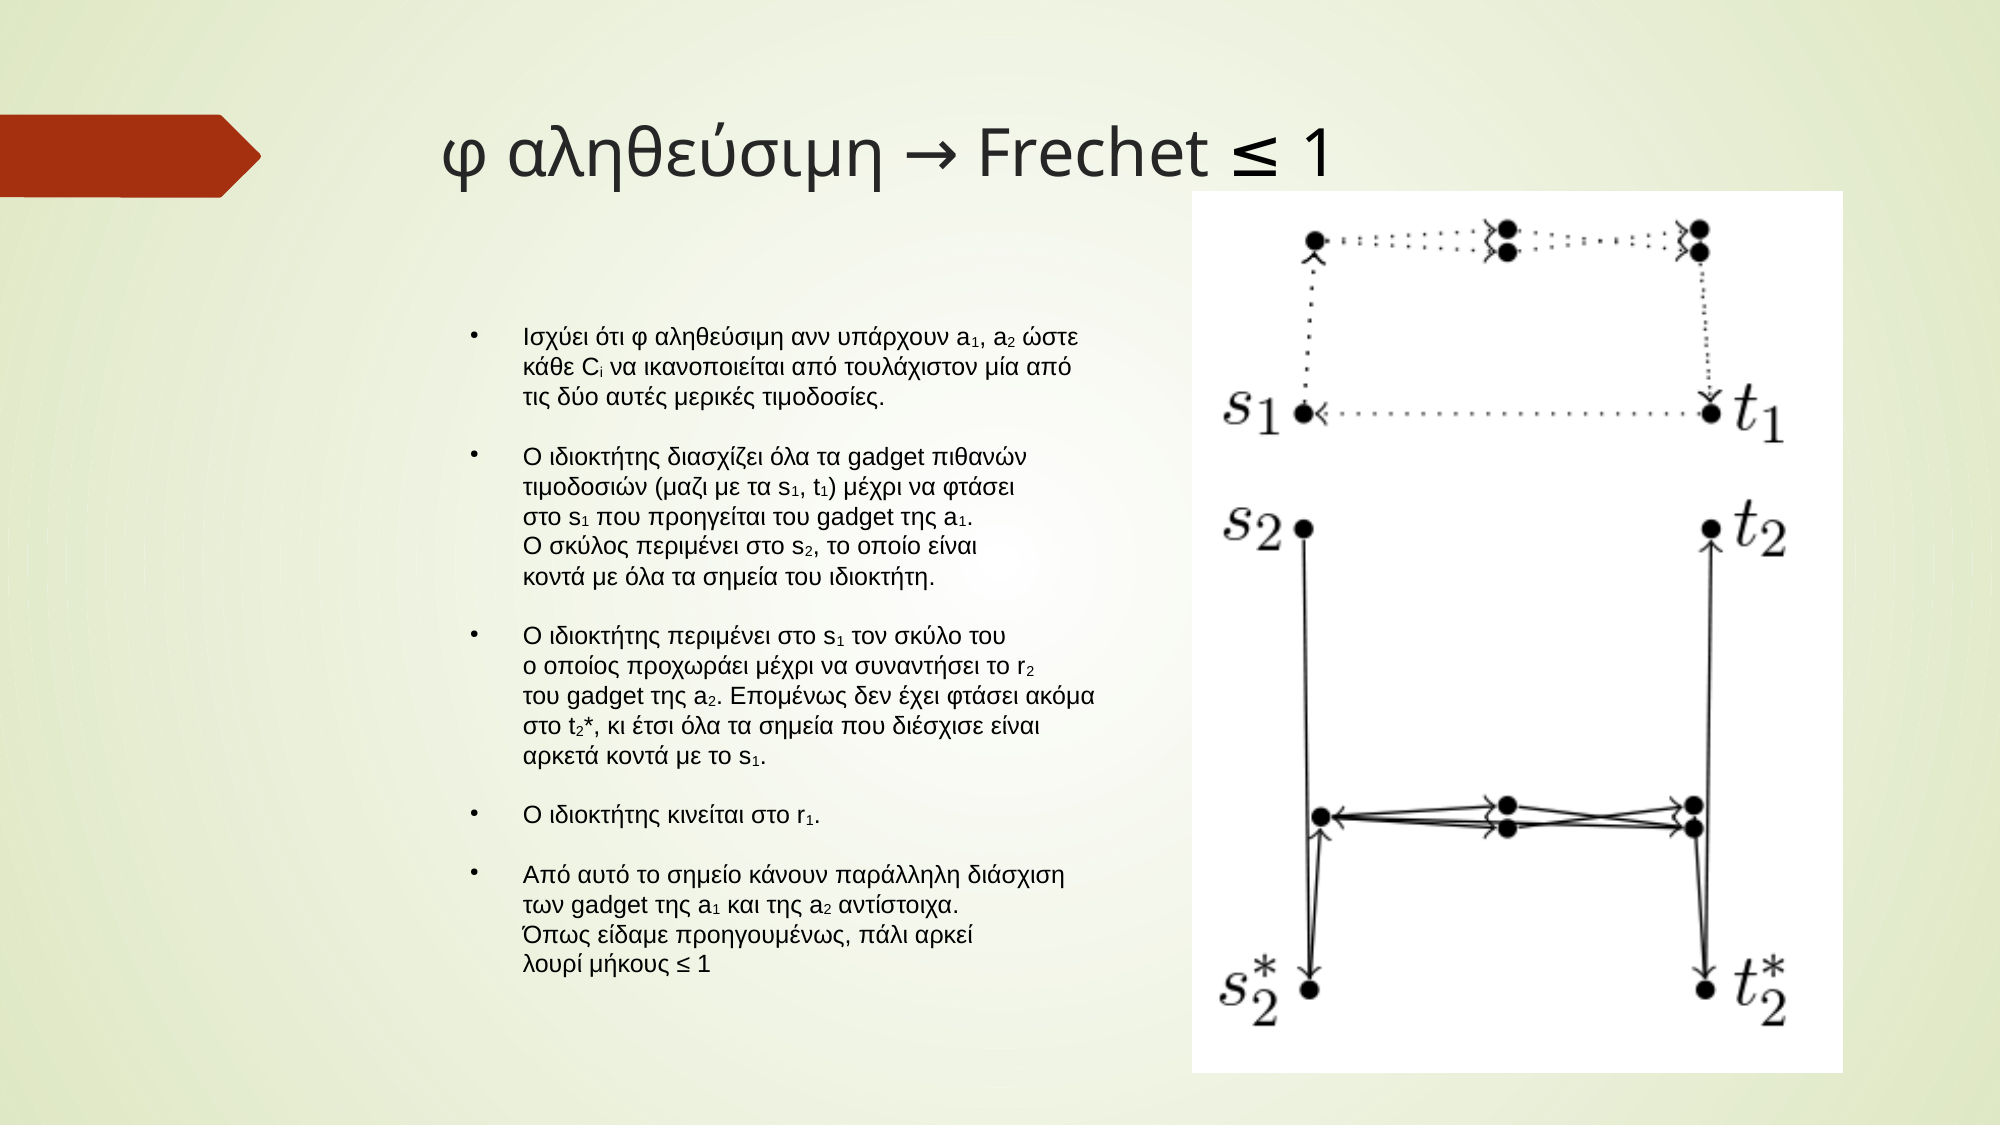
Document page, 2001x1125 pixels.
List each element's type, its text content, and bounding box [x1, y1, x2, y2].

title φ αληθεύσιμη → Frechet ≤ 1 [425, 102, 1888, 313]
picture [1192, 191, 1843, 1073]
list Ισχύει ότι φ αληθεύσιμη ανν υπάρχουν a1, a2 ώστε κάθε Ci να ικανοποιείται από τουλάχιστον μία από τις δύο αυτές μερικές τιμοδοσίες. Ο ιδιοκτήτης διασχίζει όλα τα gadget πιθανών τιμοδοσιών (μαζι με τα s1, t1) μέχρι να φτάσει στο s1 που προηγείται του gadget της a1. Ο σκύλος περιμένει στο s2, το οποίο είναι κοντά με όλα τα σημεία του ιδιοκτήτη. O ιδιοκτήτης περιμένει στο s1 τον σκύλο του ο οποίος προχωράει μέχρι να συναντήσει το r2 του gadget της a2. Επομένως δεν έχει φτάσει ακόμα στο t2*, κι έτσι όλα τα σημεία που διέσχισε είναι αρκετά κοντά με το s1. Ο ιδιοκτήτης κινείται στο r1. Από αυτό το σημείο κάνουν παράλληλη διάσχιση των gadget της a1 και της a2 αντίστοιχα. Όπως είδαμε προηγουμένως, πάλι αρκεί λουρί μήκους ≤ 1 [437, 313, 1192, 1063]
